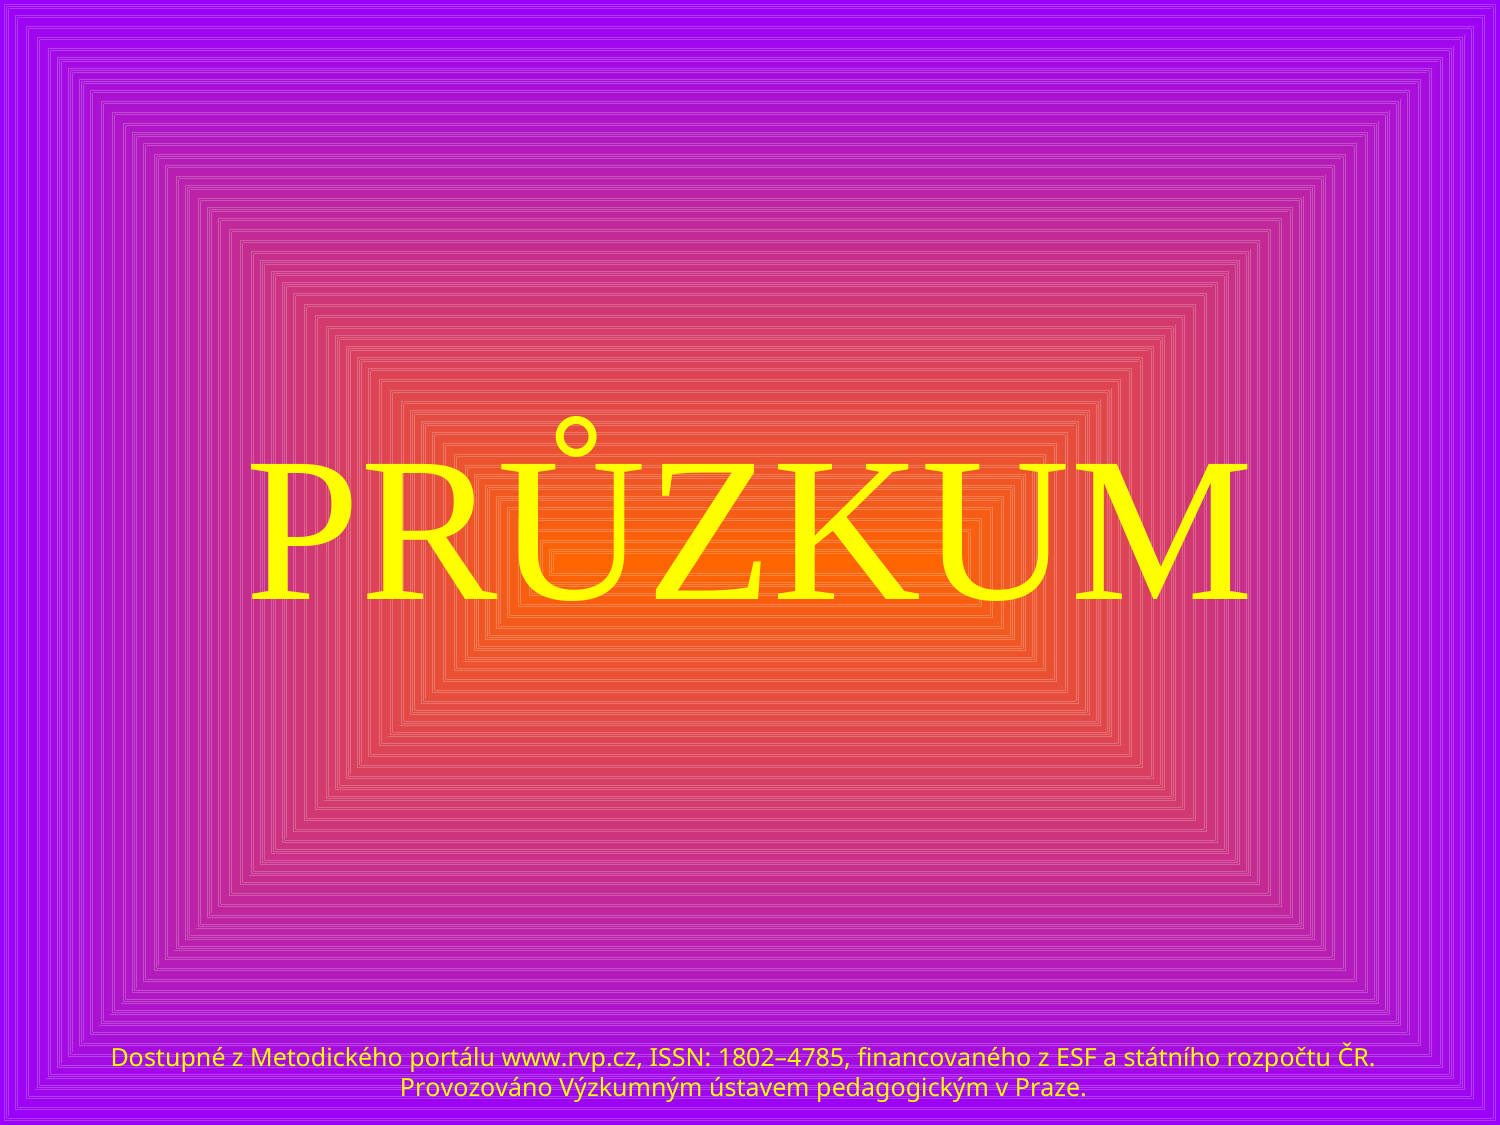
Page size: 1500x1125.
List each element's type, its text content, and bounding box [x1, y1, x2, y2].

text_box PRŮZKUM [0, 385, 1500, 649]
text_box Dostupné z Metodického portálu www.rvp.cz, ISSN: 1802–4785, financovaného z ESF a státního rozpočtu ČR. Provozováno Výzkumným ústavem pedagogickým v Praze. [35, 1041, 1454, 1102]
